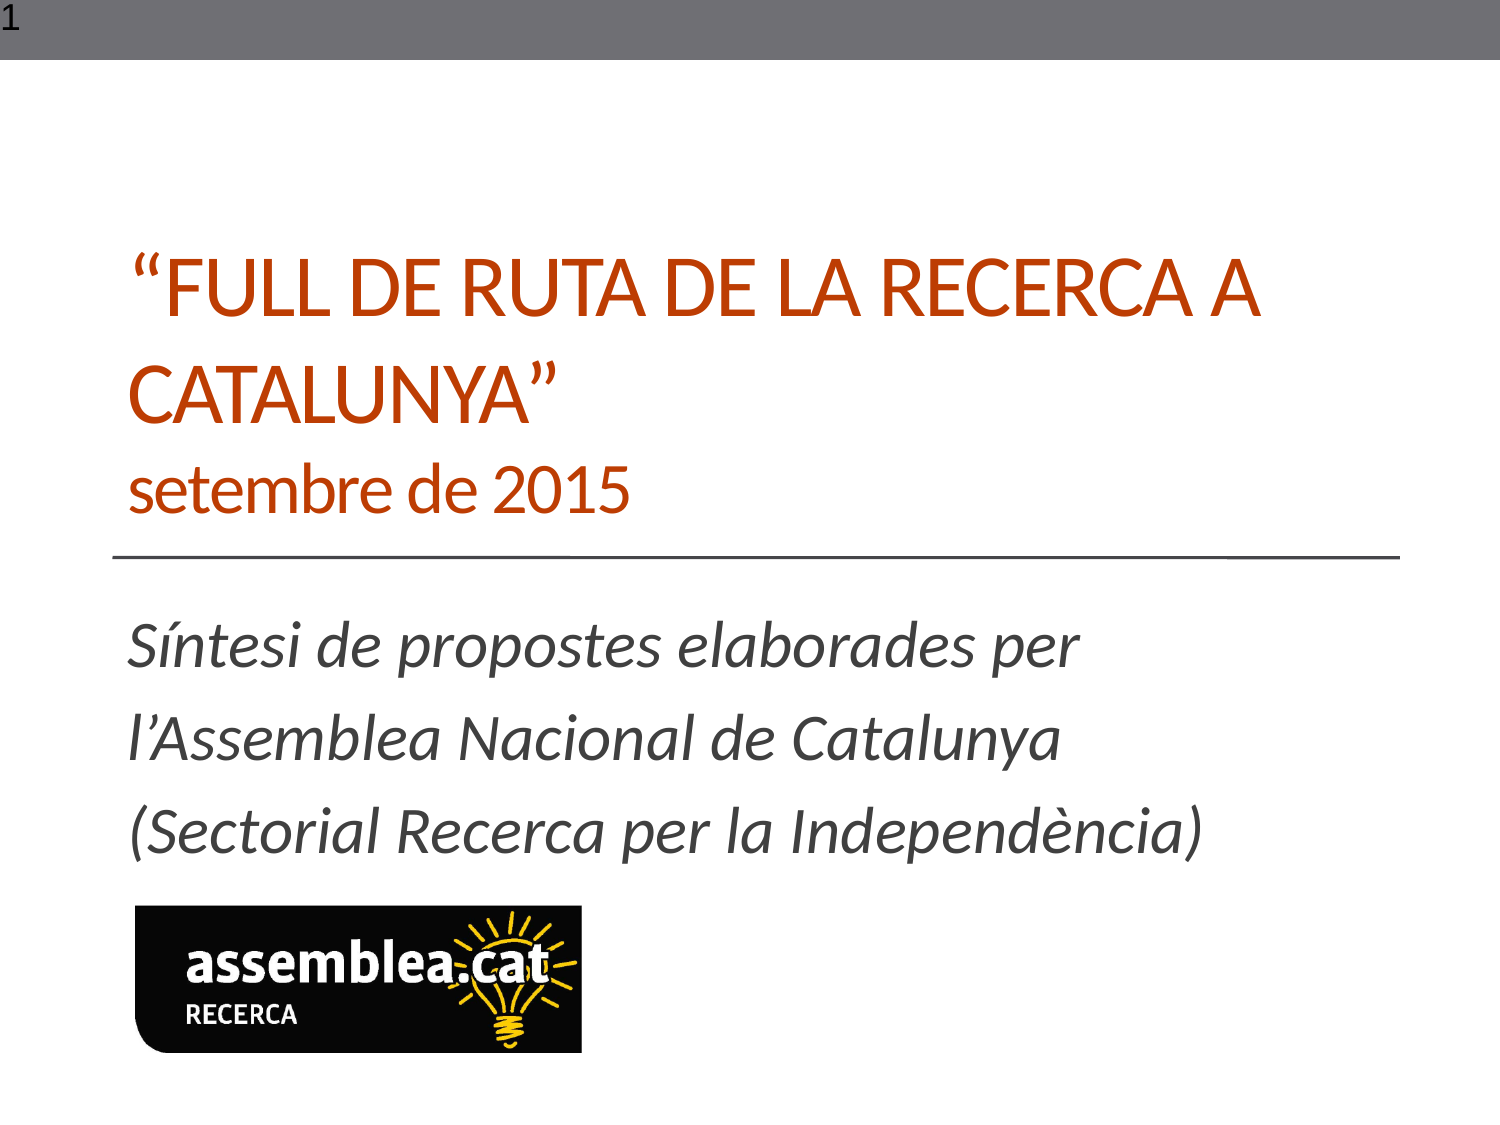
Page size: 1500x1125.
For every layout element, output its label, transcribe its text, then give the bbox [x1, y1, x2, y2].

picture [135, 905, 582, 1053]
title “FULL DE RUTA DE LA RECERCA A CATALUNYA” setembre de 2015 [112, 219, 1400, 536]
subtitle Síntesi de propostes elaborades per l’Assemblea Nacional de Catalunya (Sectorial Recerca per la Independència) [112, 592, 1412, 905]
